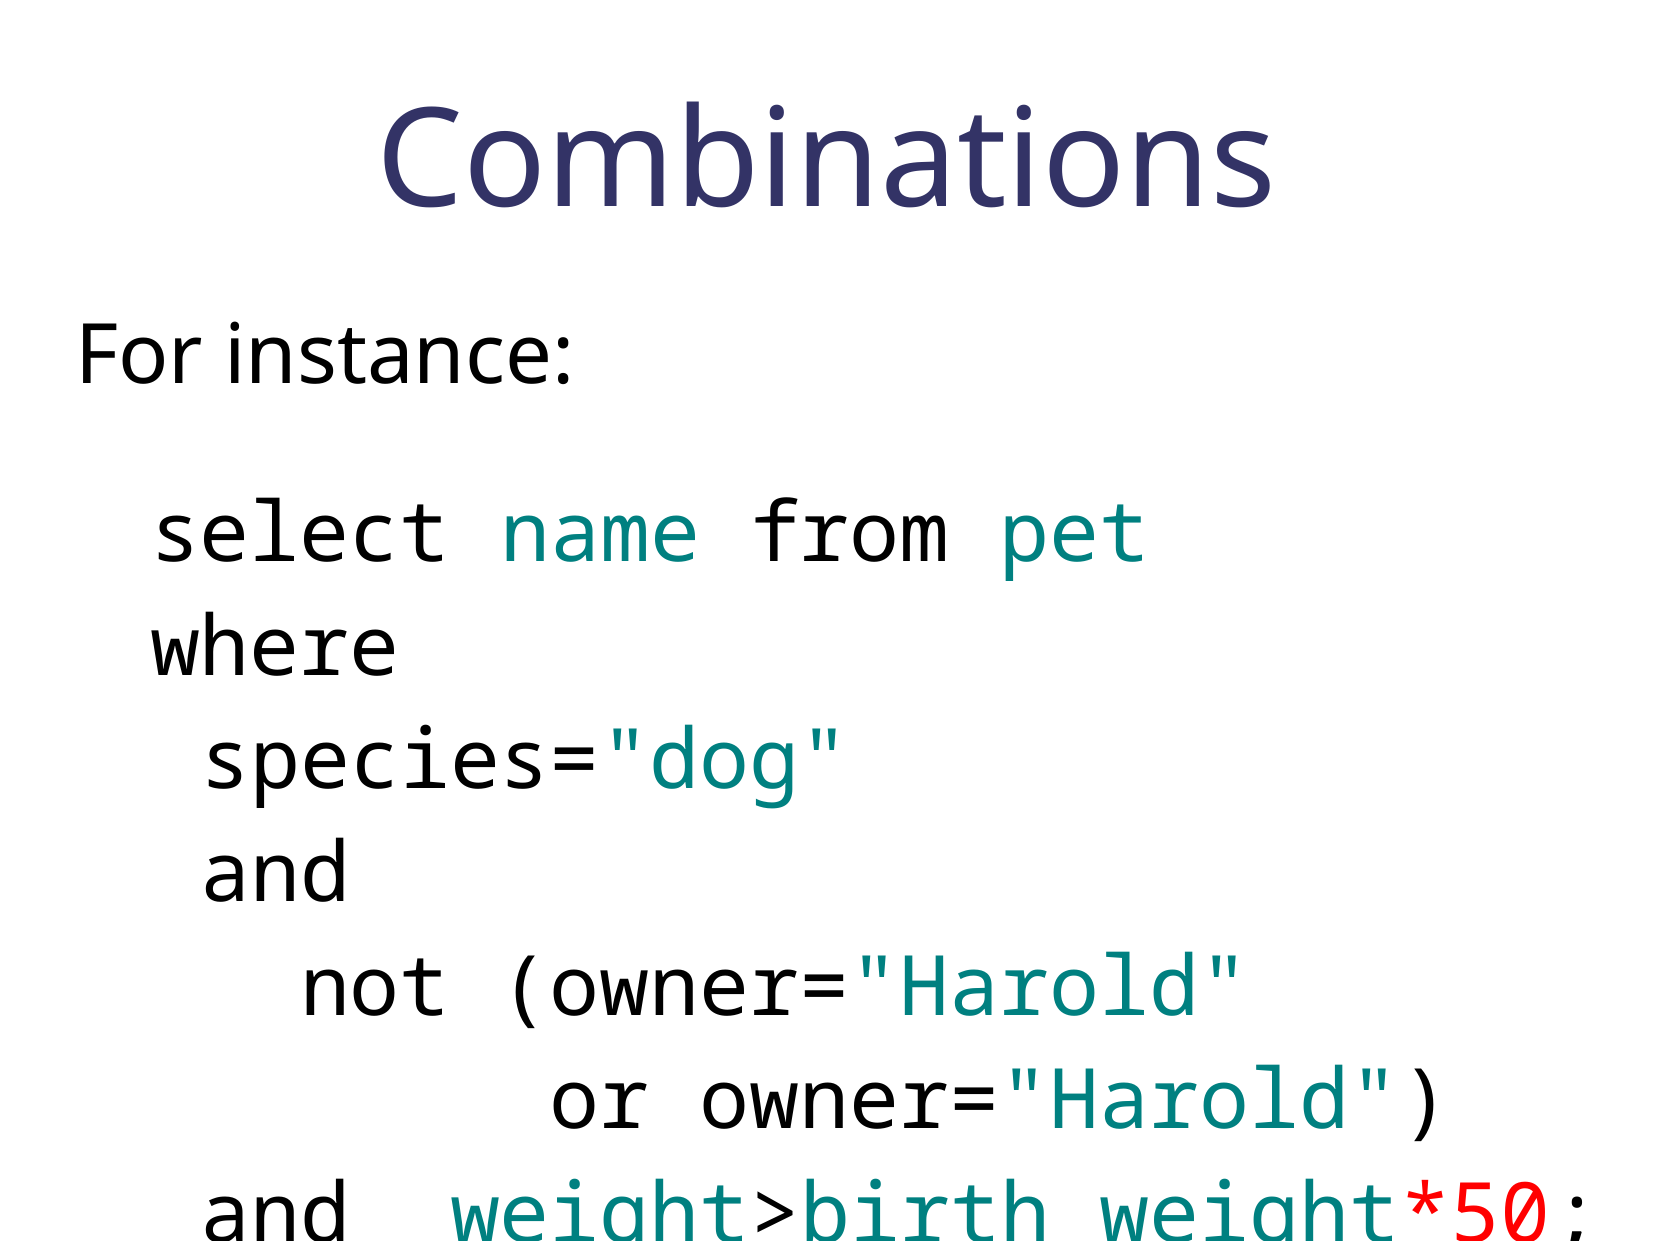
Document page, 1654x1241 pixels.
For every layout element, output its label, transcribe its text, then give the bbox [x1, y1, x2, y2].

text_box select name from pet where species="dog" and not (owner="Harold" or owner="Harold") and weight>birth_weight*50; [150, 472, 1654, 1113]
text_box For instance: [75, 294, 1654, 410]
title Combinations [0, 56, 1654, 250]
